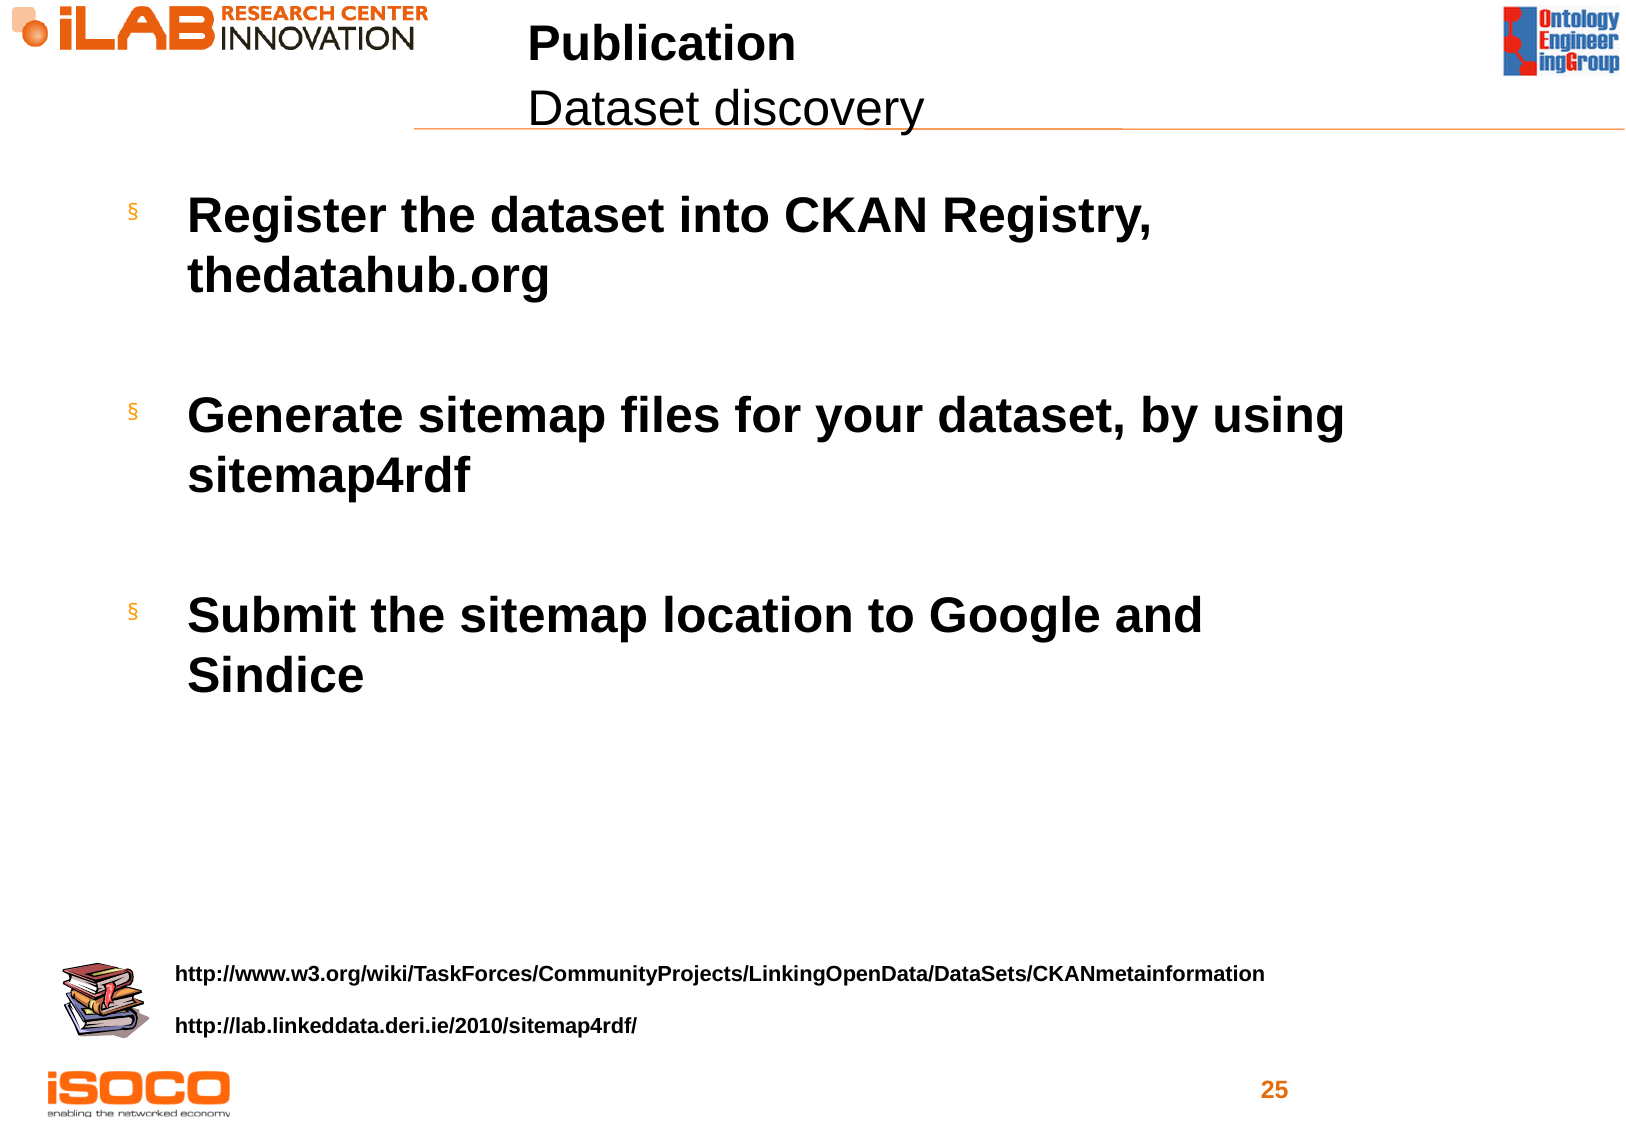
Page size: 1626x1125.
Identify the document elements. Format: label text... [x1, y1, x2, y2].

picture [5, 0, 435, 55]
list Dataset discovery [452, 67, 1605, 118]
list Publication [452, 3, 1605, 54]
picture [1501, 5, 1620, 77]
picture [47, 1071, 230, 1117]
text_box Register the dataset into CKAN Registry, thedatahub.org Generate sitemap files for your dataset, by using sitemap4rdf Submit the sitemap location to Google and Sindice [112, 174, 1388, 1038]
picture [62, 962, 153, 1041]
text_box http://www.w3.org/wiki/TaskForces/CommunityProjects/LinkingOpenData/DataSets/CKANmetainformation http://lab.linkeddata.deri.ie/2010/sitemap4rdf/ [160, 952, 1297, 1046]
